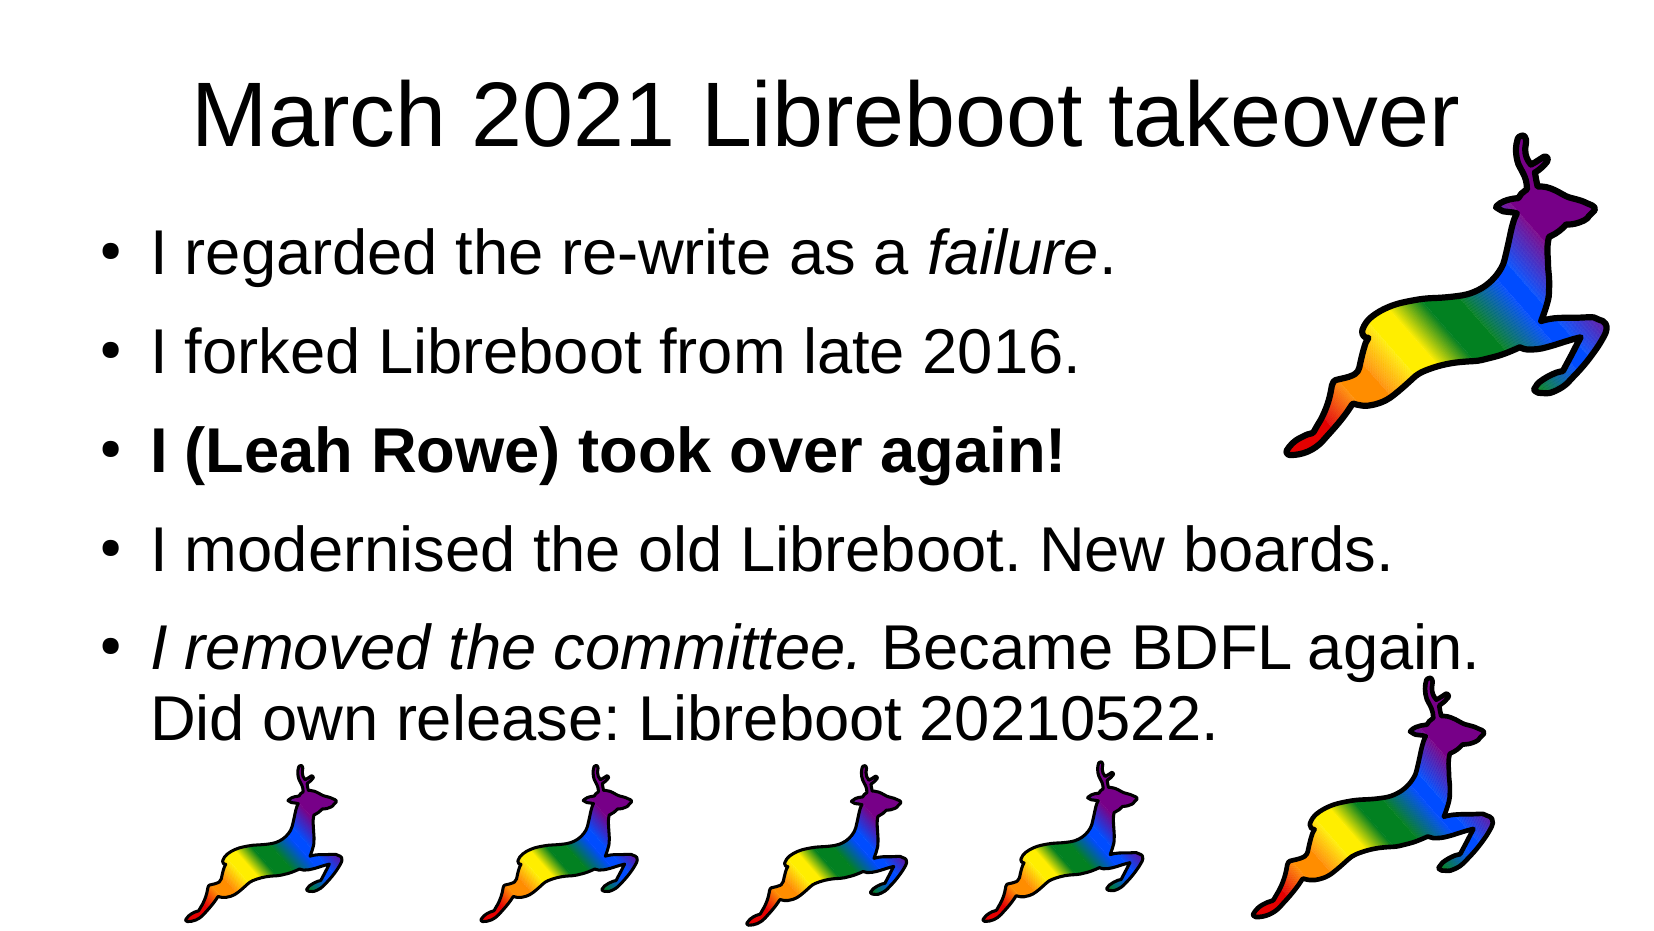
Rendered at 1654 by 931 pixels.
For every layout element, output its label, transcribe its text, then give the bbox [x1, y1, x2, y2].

picture [738, 757, 916, 931]
picture [1269, 118, 1625, 473]
picture [974, 753, 1152, 931]
title March 2021 Libreboot takeover [82, 37, 1571, 193]
list I regarded the re-write as a failure. I forked Libreboot from late 2016. I (Leah Rowe) took over again! I modernised the old Libreboot. New boards. I removed the committee. Became BDFL again. Did own release: Libreboot 20210522. [82, 217, 1571, 758]
picture [1240, 664, 1506, 931]
picture [177, 757, 351, 931]
picture [472, 757, 646, 931]
